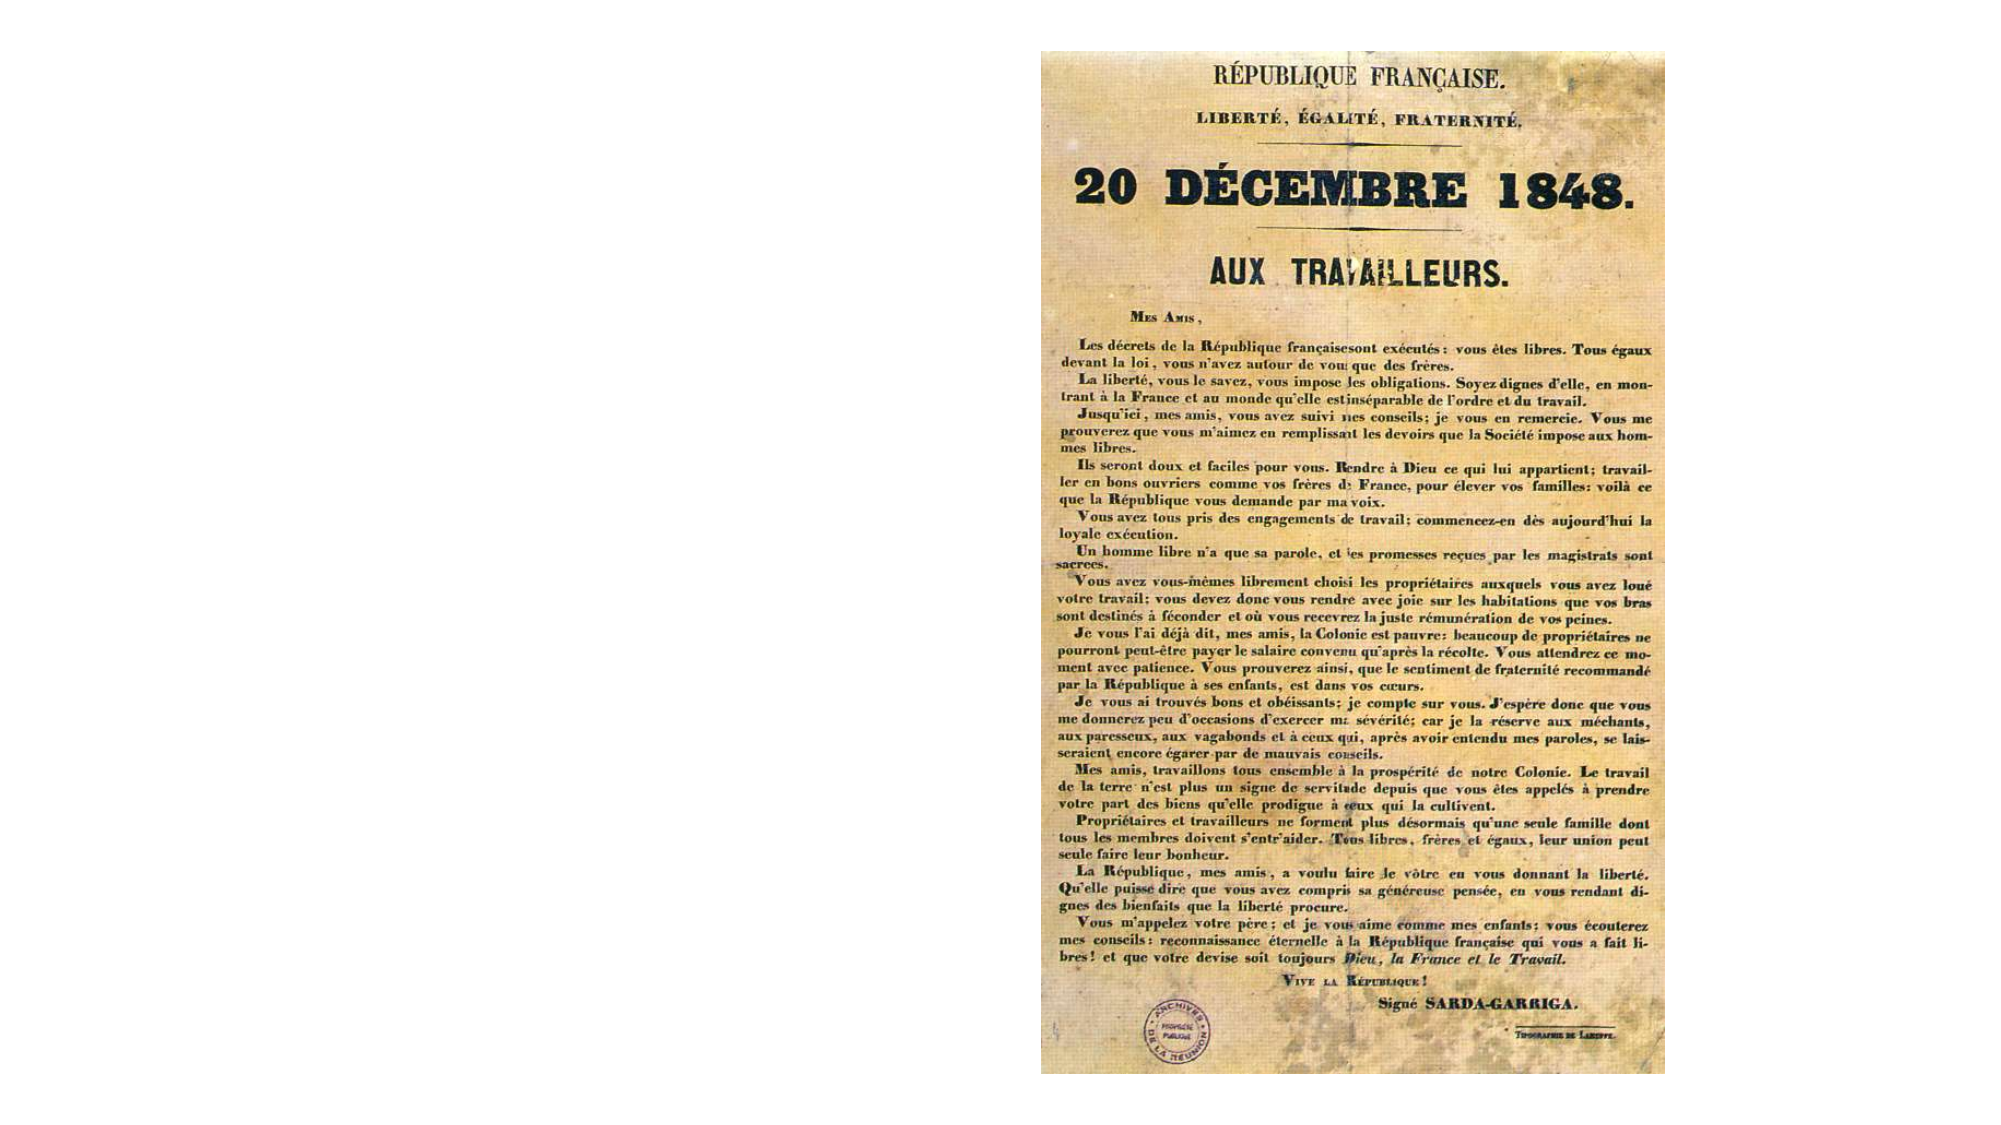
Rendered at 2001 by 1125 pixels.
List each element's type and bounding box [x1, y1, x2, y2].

picture [1041, 51, 1665, 1074]
